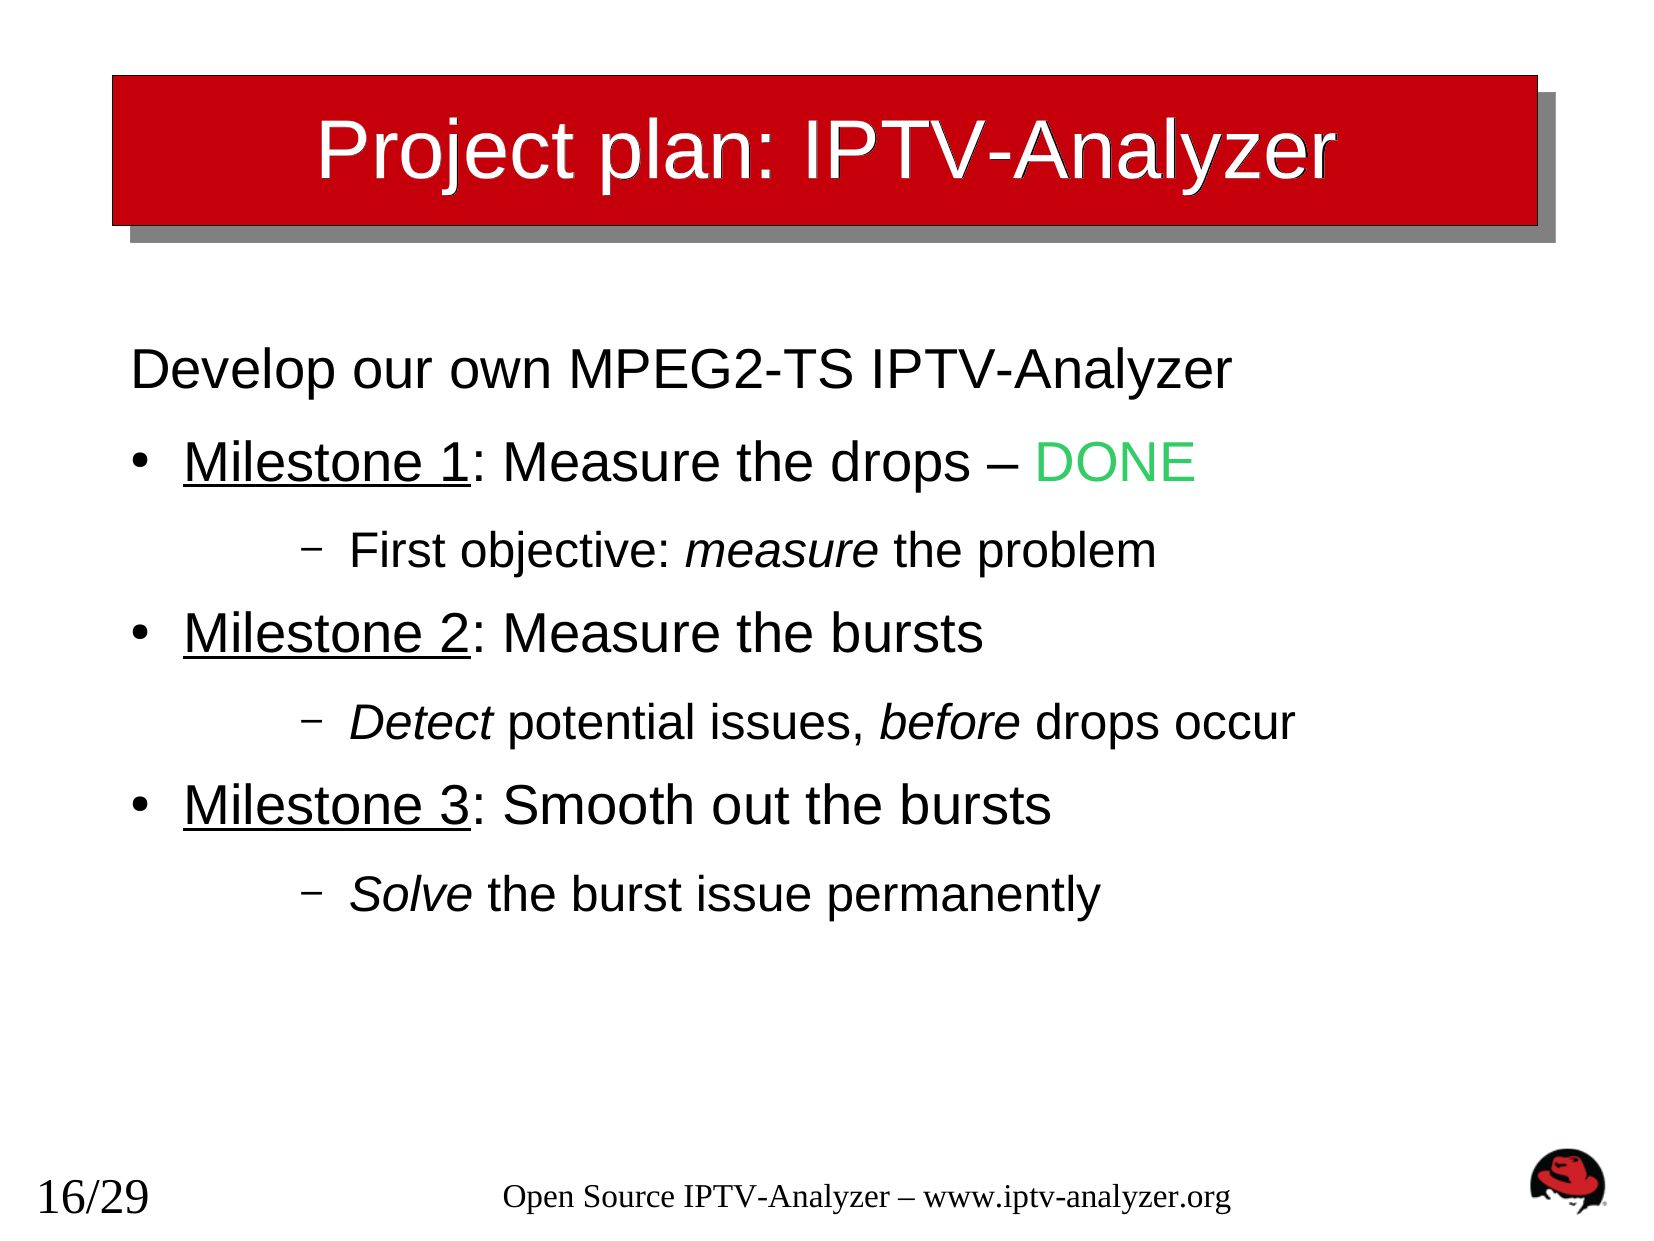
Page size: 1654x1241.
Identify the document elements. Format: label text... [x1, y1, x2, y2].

picture [1529, 1146, 1613, 1224]
list Develop our own MPEG2-TS IPTV-Analyzer Milestone 1: Measure the drops – DONE First objective: measure the problem Milestone 2: Measure the bursts Detect potential issues, before drops occur Milestone 3: Smooth out the bursts Solve the burst issue permanently [112, 337, 1538, 1096]
title Project plan: IPTV-Analyzer [116, 89, 1538, 210]
